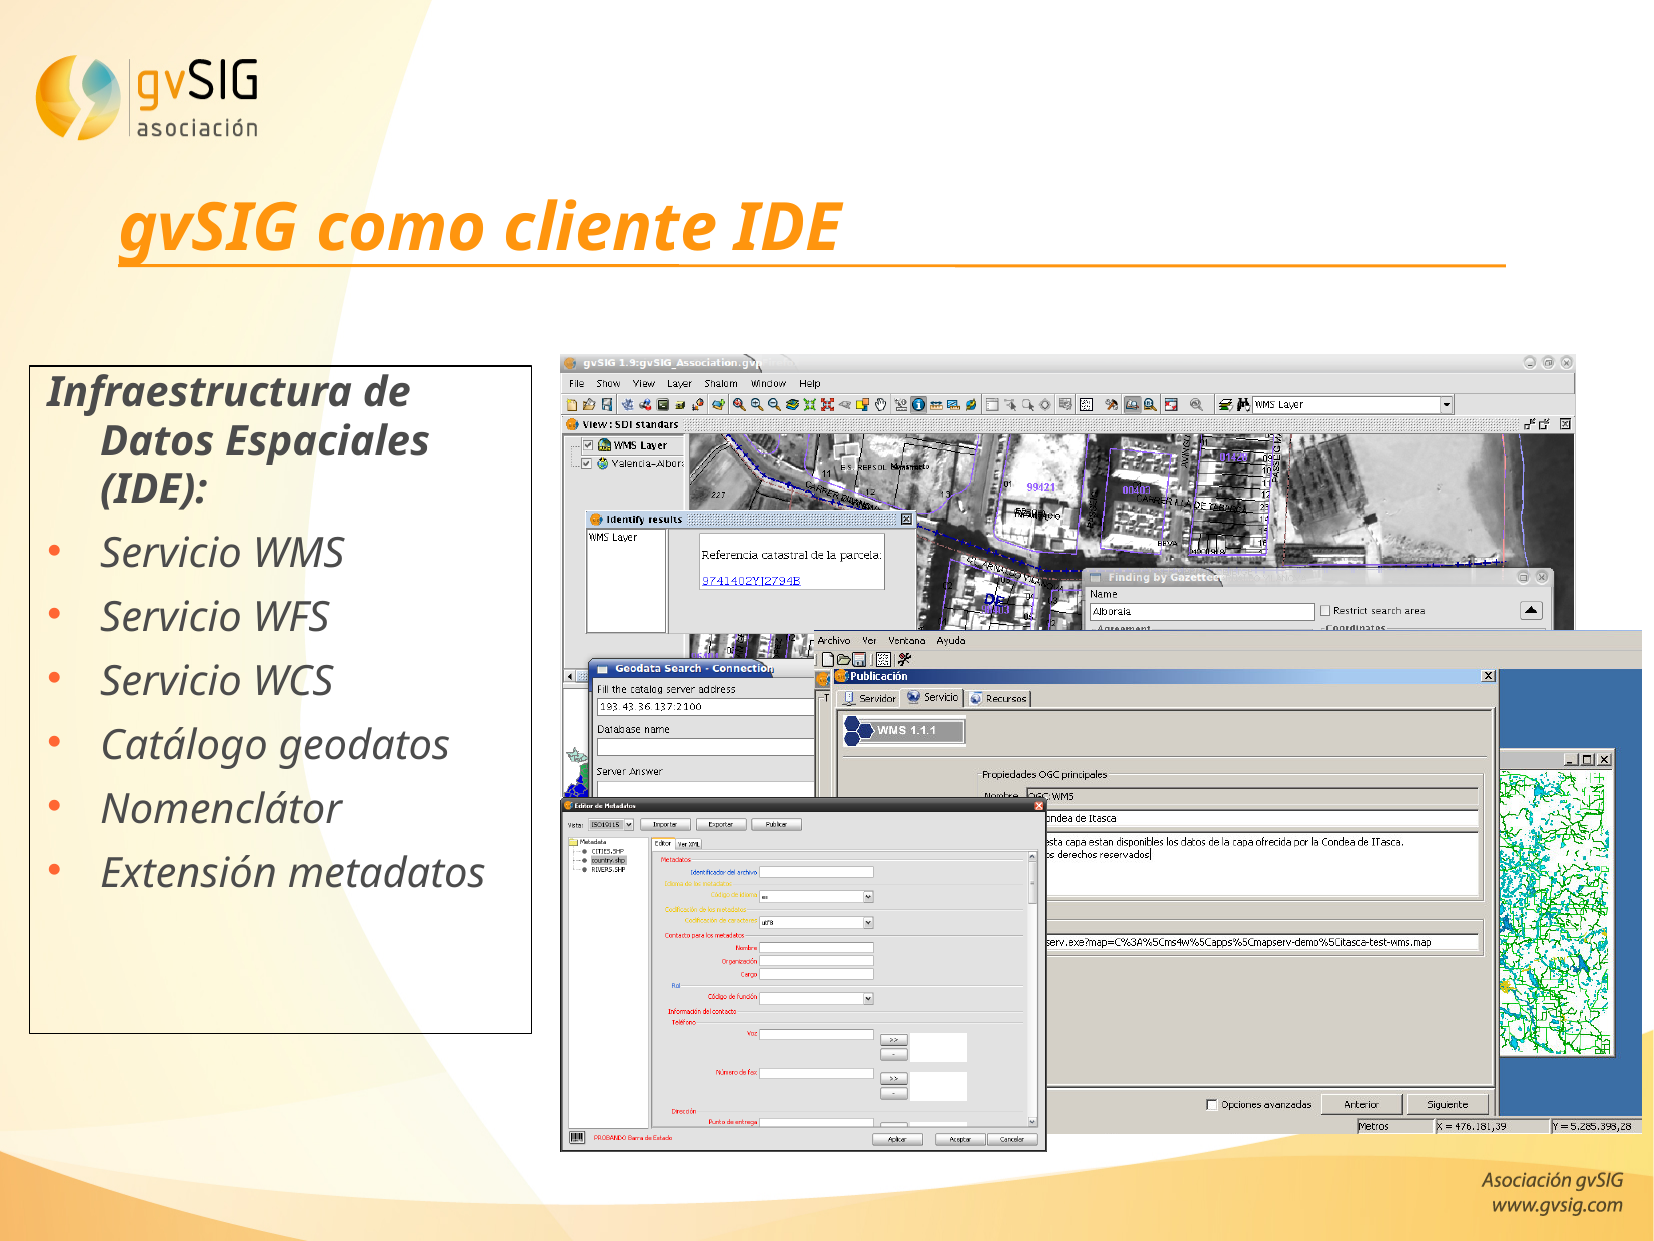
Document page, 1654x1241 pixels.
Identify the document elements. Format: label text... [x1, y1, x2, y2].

picture [0, 0, 1654, 1241]
text_box gvSIG como cliente IDE [118, 177, 1607, 276]
text_box Infraestructura de Datos Espaciales (IDE): Servicio WMS Servicio WFS Servicio WCS Catálogo geodatos Nomenclátor Extensión metadatos [29, 366, 532, 1034]
